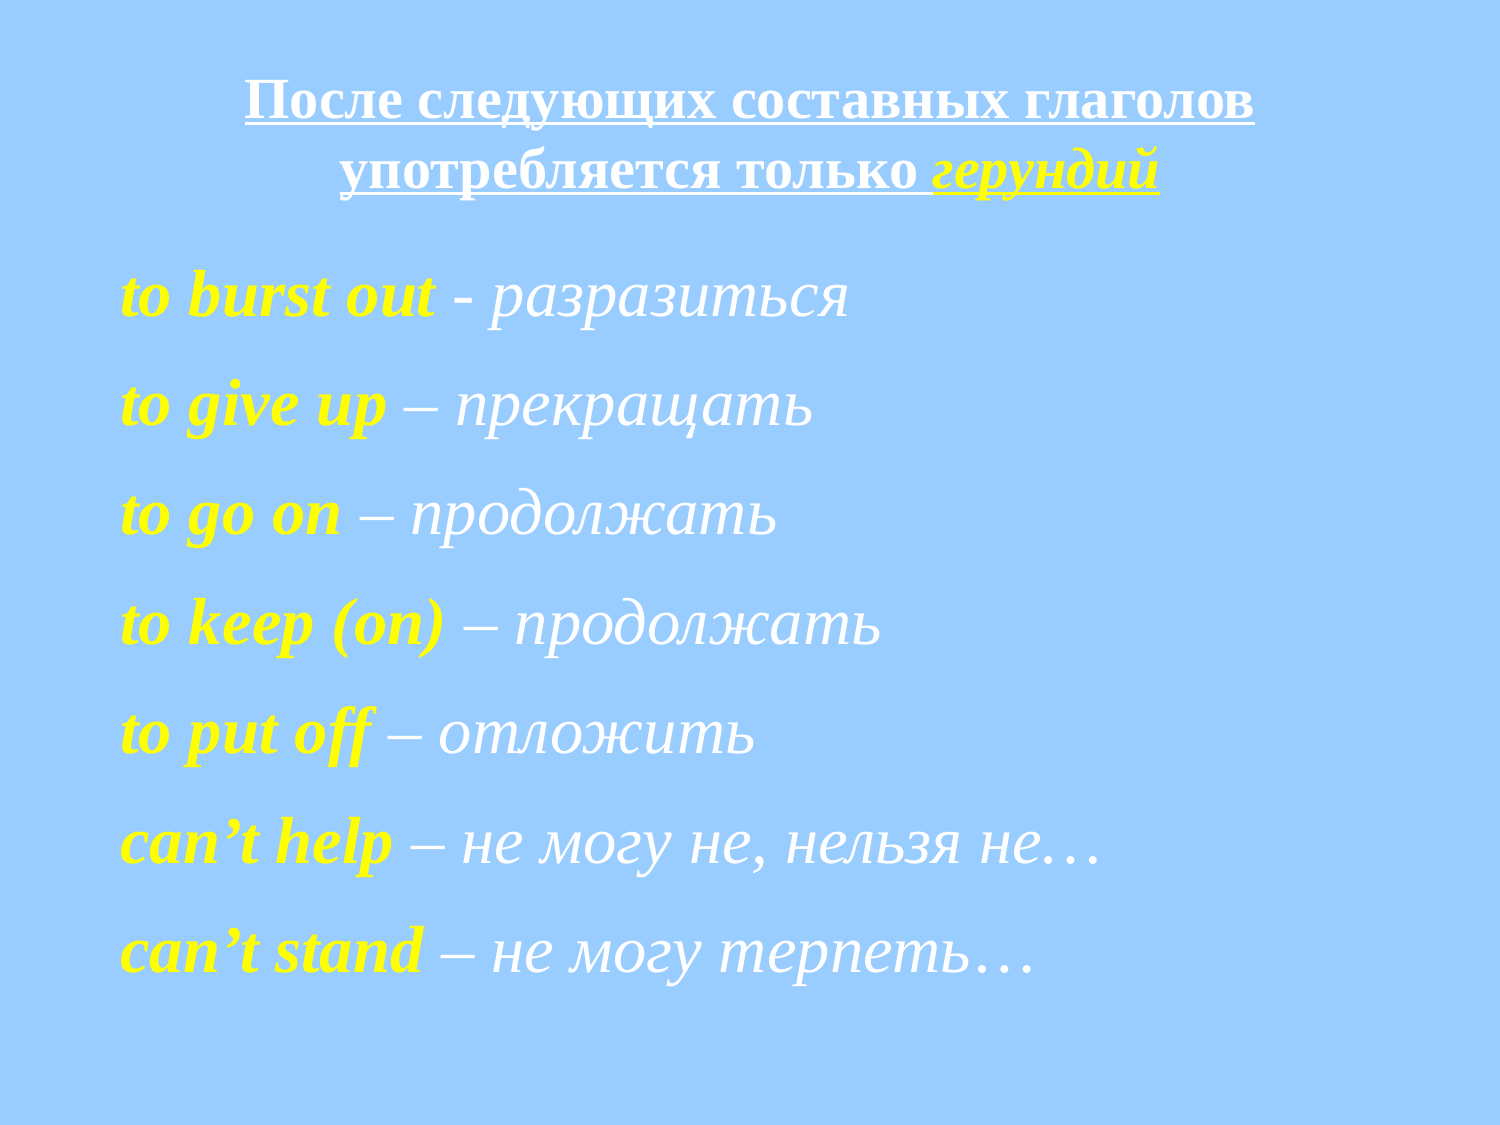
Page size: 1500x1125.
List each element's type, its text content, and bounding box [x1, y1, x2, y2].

title После следующих составных глаголов употребляется только герундий [75, 45, 1425, 256]
list to burst out - разразиться to give up – прекращать to go on – продолжать to keep (on) – продолжать to put off – отложить can’t help – не могу не, нельзя не… can’t stand – не могу терпеть… [105, 234, 1231, 977]
